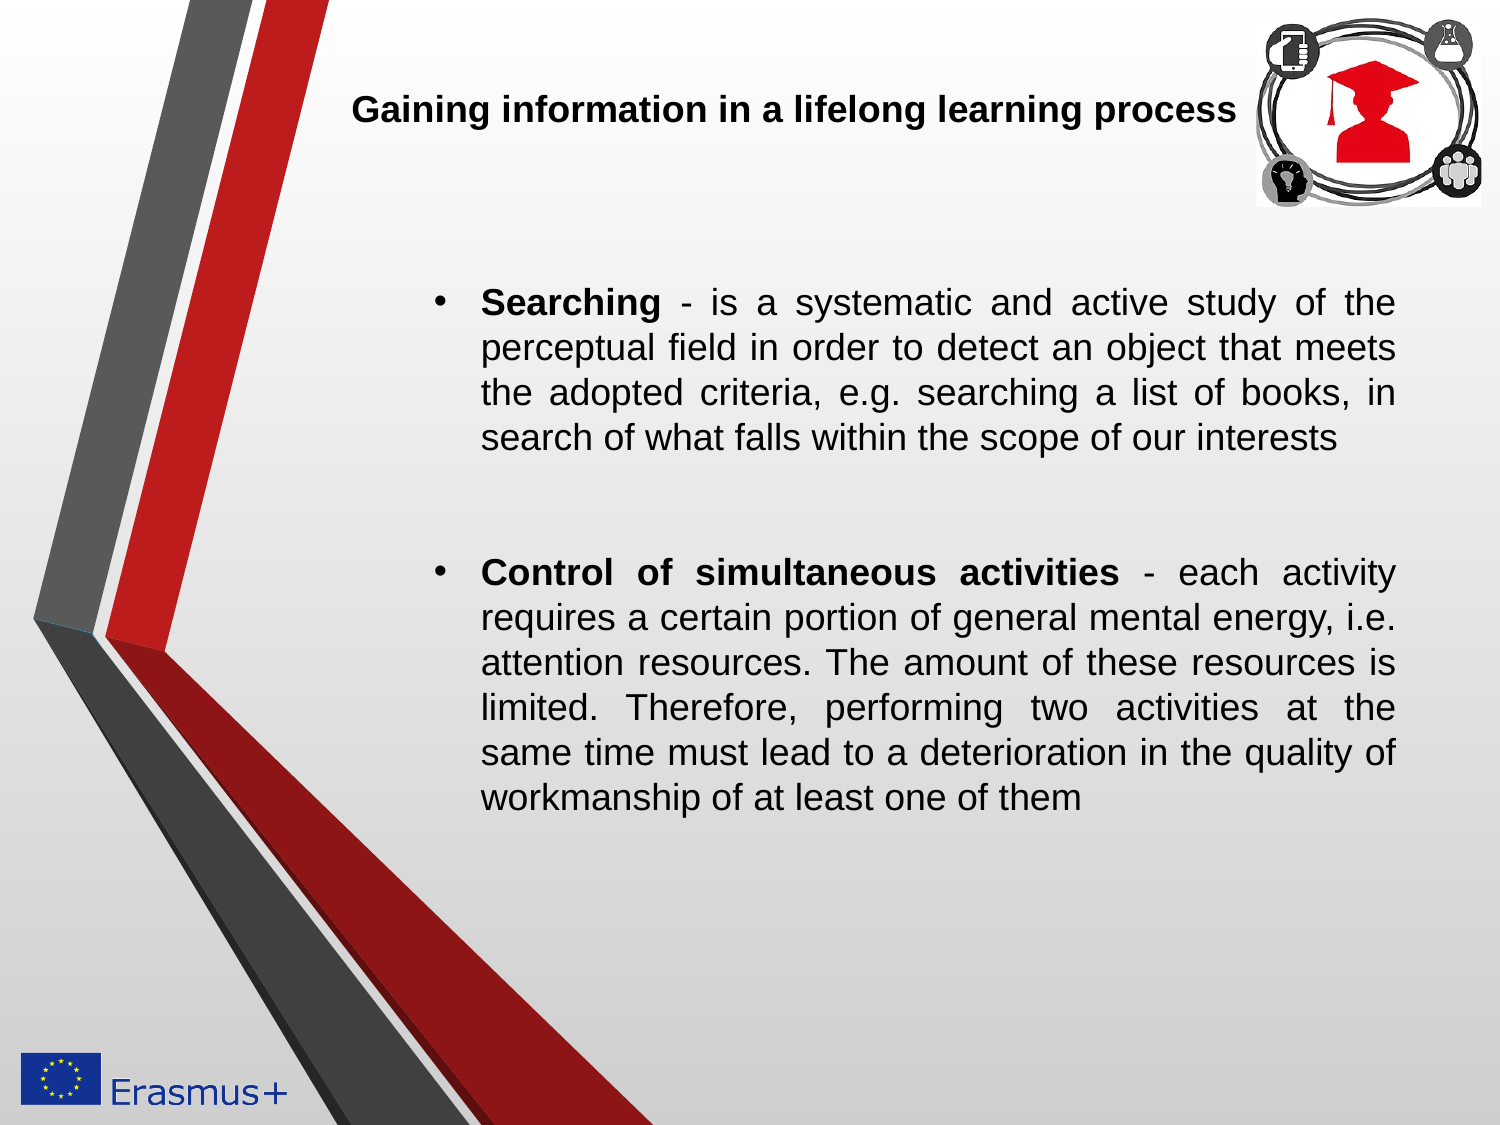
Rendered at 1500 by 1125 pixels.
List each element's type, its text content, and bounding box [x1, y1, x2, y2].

picture [5, 1037, 302, 1120]
text_box Searching - is a systematic and active study of the perceptual field in order to detect an object that meets the adopted criteria, e.g. searching a list of books, in search of what falls within the scope of our interests Control of simultaneous activities - each activity requires a certain portion of general mental energy, i.e. attention resources. The amount of these resources is limited. Therefore, performing two activities at the same time must lead to a deterioration in the quality of workmanship of at least one of them [419, 270, 1412, 826]
text_box Gaining information in a lifelong learning process [336, 78, 1256, 138]
picture [1256, 18, 1482, 207]
chart [1257, 19, 1483, 209]
